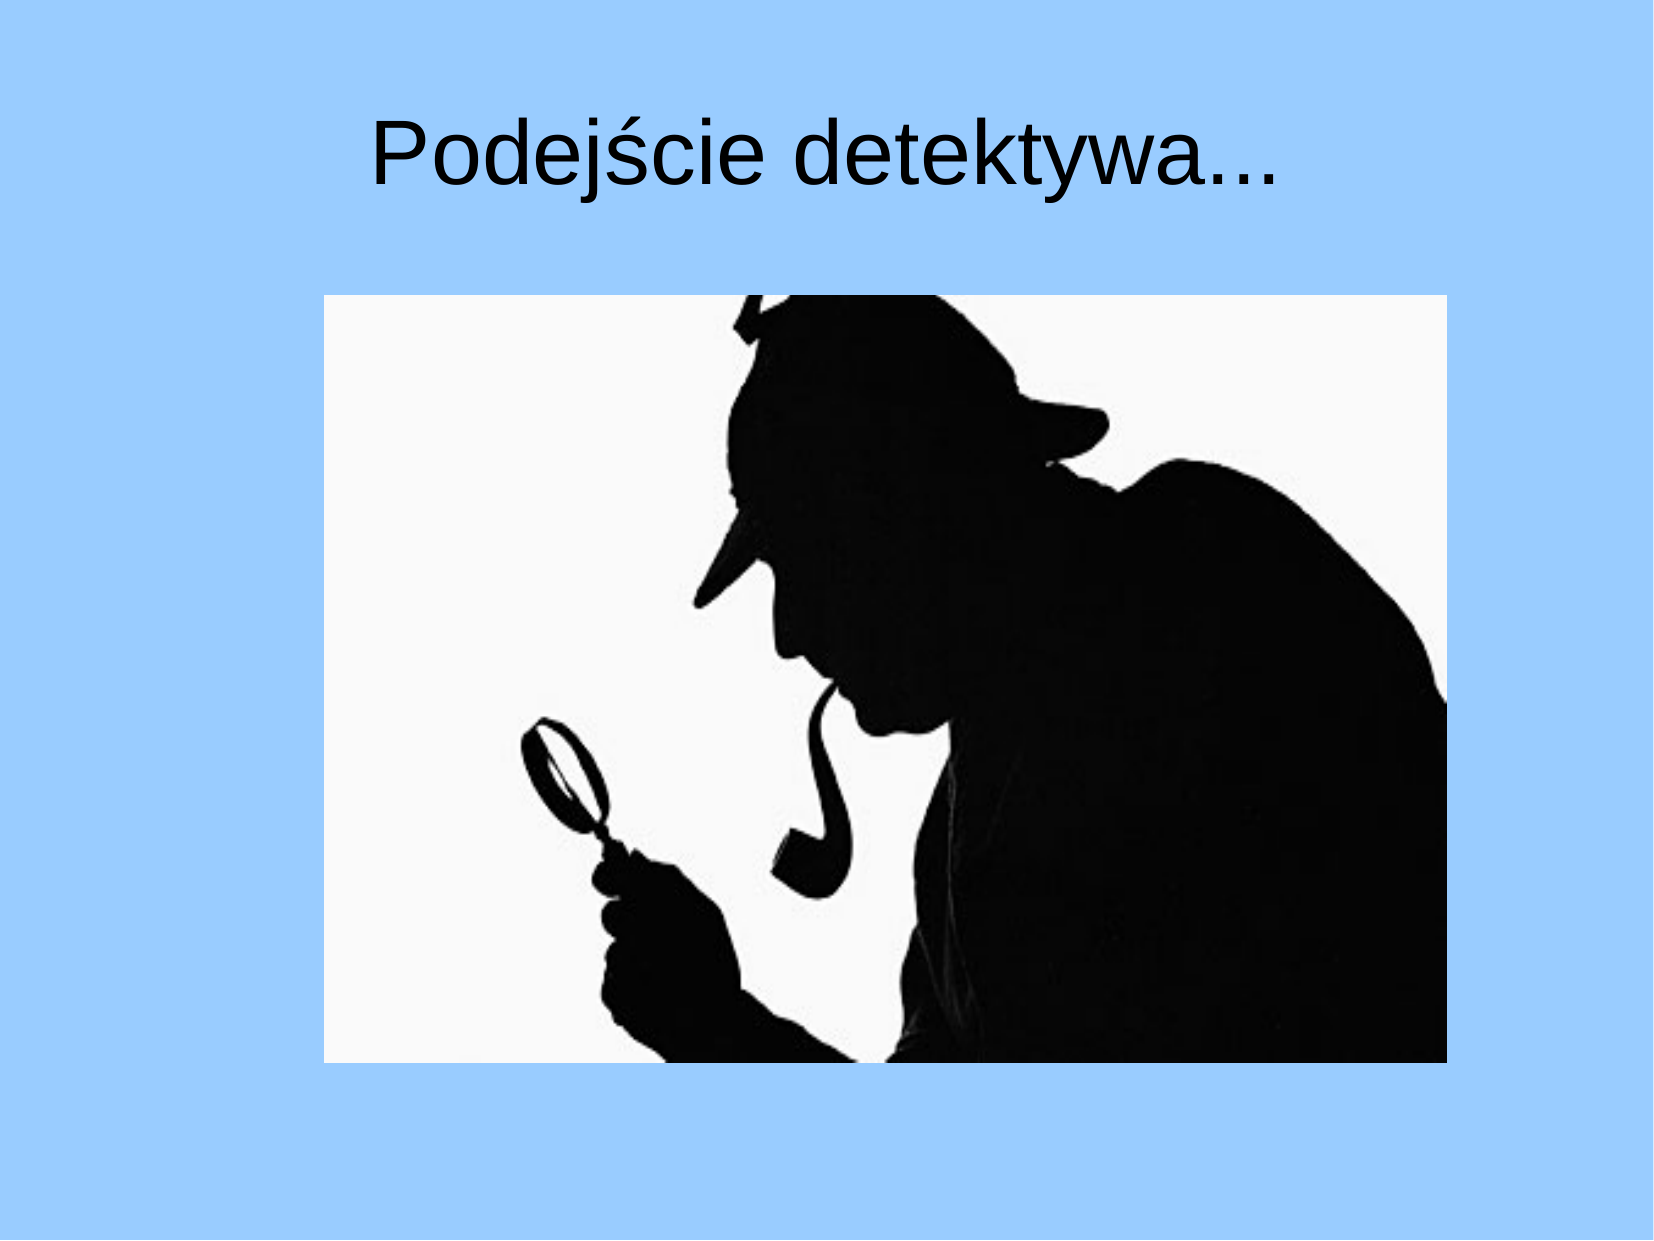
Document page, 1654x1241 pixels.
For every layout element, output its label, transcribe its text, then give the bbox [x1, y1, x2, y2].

title Podejście detektywa... [82, 49, 1571, 257]
picture [324, 295, 1447, 1063]
